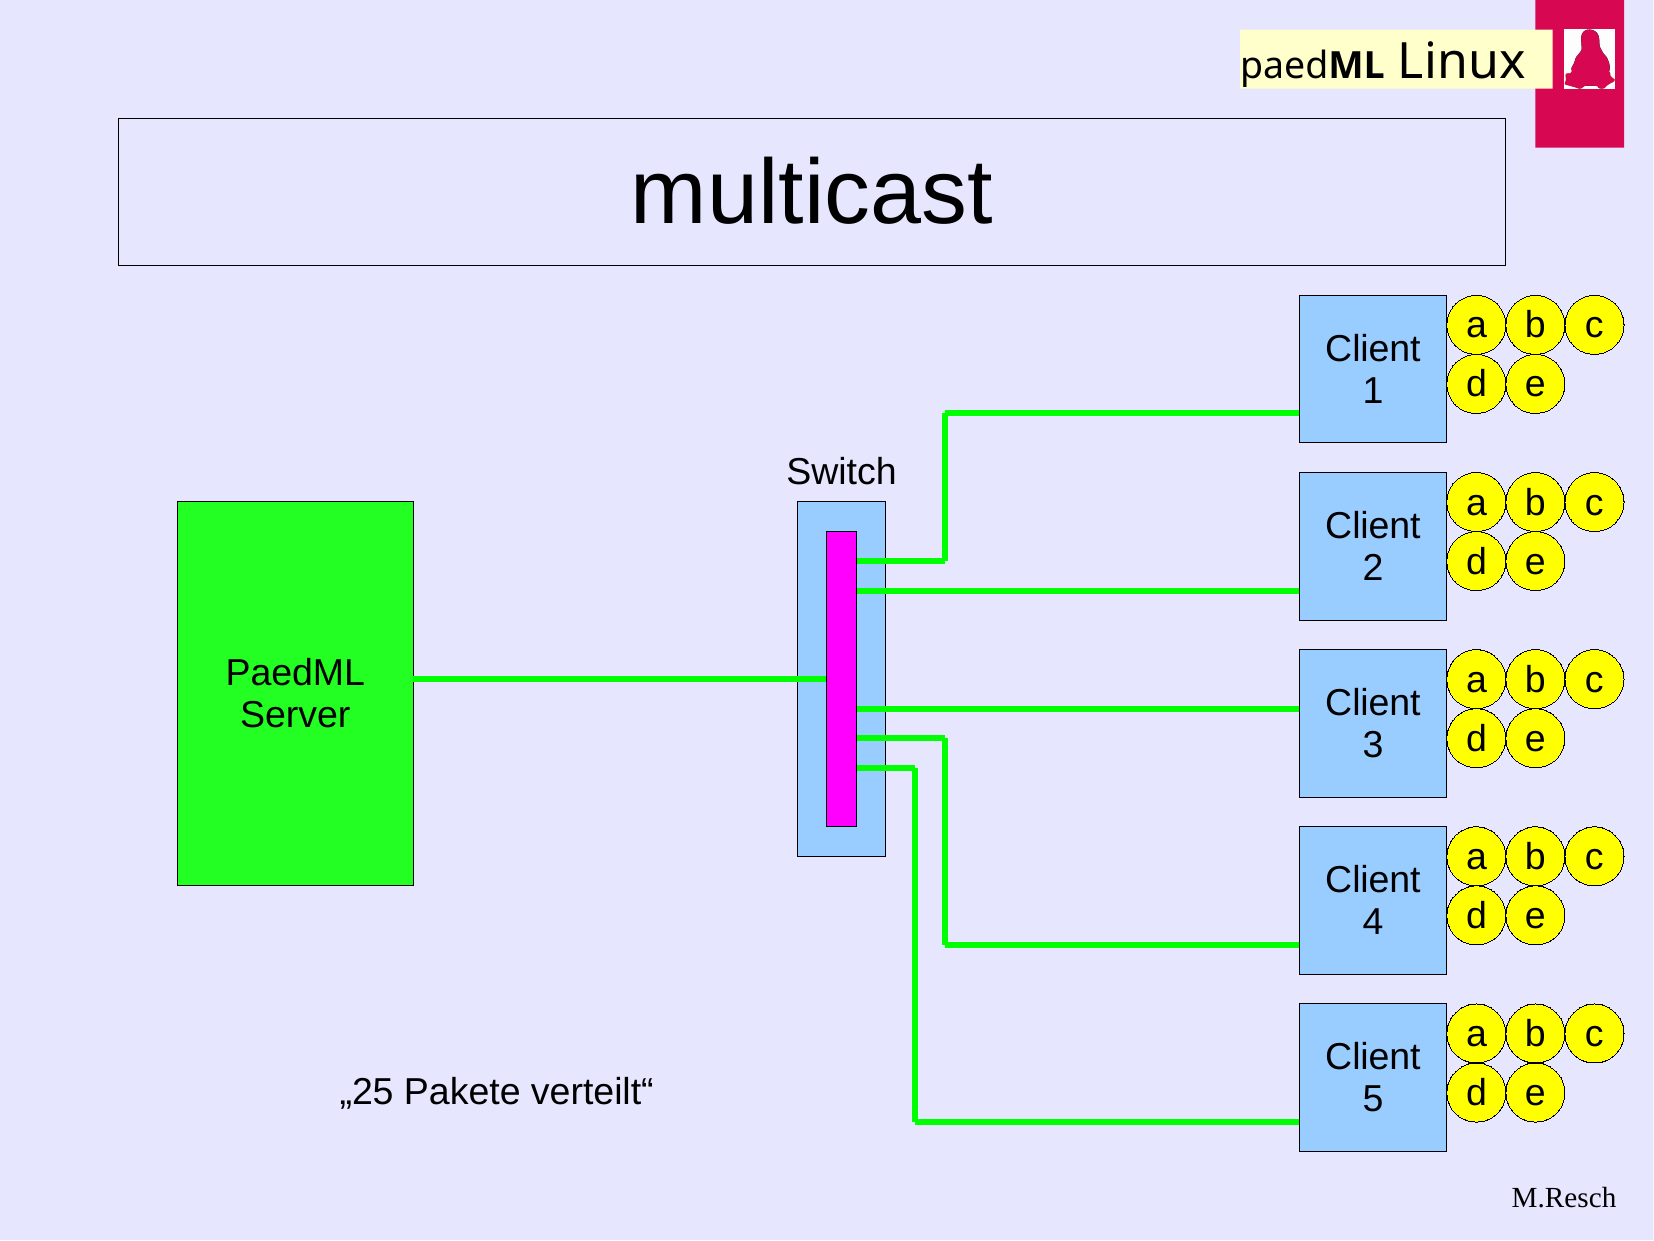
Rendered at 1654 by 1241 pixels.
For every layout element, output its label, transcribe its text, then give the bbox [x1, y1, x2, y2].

text_box e [1506, 708, 1565, 768]
text_box e [1506, 885, 1565, 945]
text_box c [1564, 826, 1625, 886]
text_box e [1506, 354, 1565, 414]
text_box Client 2 [1299, 472, 1447, 621]
title multicast [118, 118, 1506, 266]
text_box a [1446, 649, 1506, 709]
text_box d [1446, 708, 1506, 768]
text_box d [1446, 531, 1506, 591]
text_box b [1506, 472, 1565, 531]
text_box PaedML Server [177, 501, 414, 886]
text_box Client 5 [1299, 1003, 1447, 1152]
text_box c [1564, 649, 1625, 709]
text_box b [1506, 649, 1565, 709]
text_box b [1506, 1003, 1565, 1063]
text_box a [1446, 1003, 1506, 1063]
text_box e [1506, 531, 1565, 591]
text_box Client 1 [1299, 295, 1447, 443]
text_box „25 Pakete verteilt“ [324, 1063, 798, 1120]
text_box d [1446, 885, 1506, 945]
text_box Switch [767, 442, 916, 500]
text_box c [1564, 472, 1625, 532]
text_box b [1506, 295, 1565, 354]
text_box a [1446, 295, 1506, 354]
text_box c [1564, 1003, 1625, 1063]
text_box b [1506, 826, 1565, 886]
text_box e [1506, 1062, 1565, 1123]
text_box Client 4 [1299, 826, 1447, 975]
text_box d [1446, 354, 1506, 414]
text_box [797, 501, 886, 857]
text_box a [1446, 472, 1506, 531]
text_box d [1446, 1062, 1506, 1123]
text_box Client 3 [1299, 649, 1447, 798]
text_box a [1446, 826, 1506, 886]
text_box c [1564, 295, 1625, 355]
